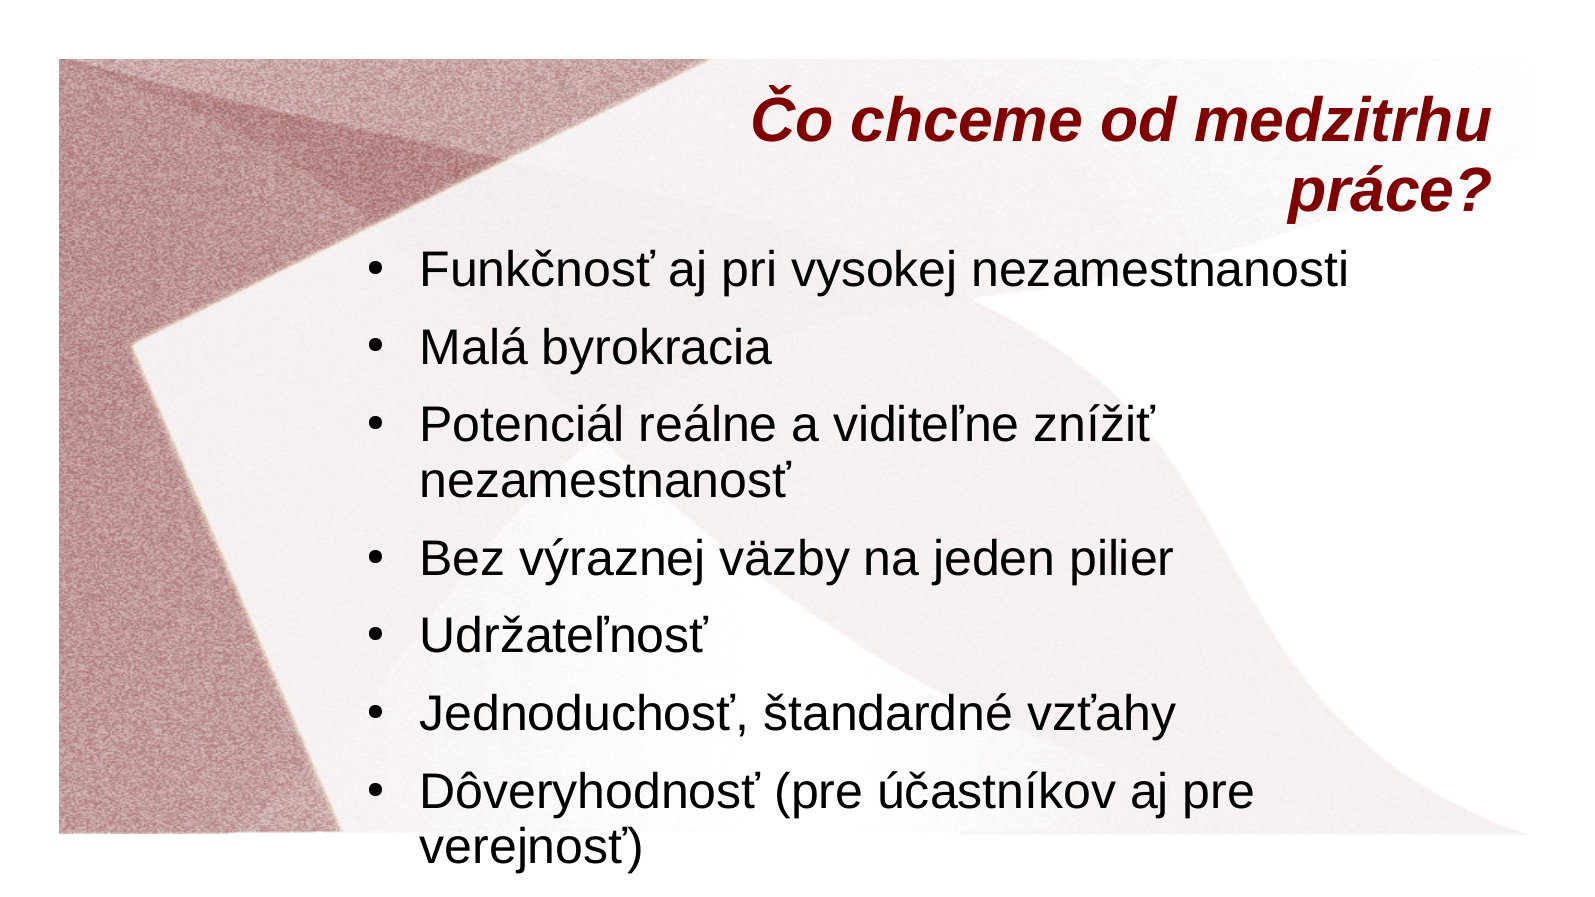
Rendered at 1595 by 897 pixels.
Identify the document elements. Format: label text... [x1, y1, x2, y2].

list Funkčnosť aj pri vysokej nezamestnanosti Malá byrokracia Potenciál reálne a viditeľne znížiť nezamestnanosť Bez výraznej väzby na jeden pilier Udržateľnosť Jednoduchosť, štandardné vzťahy Dôveryhodnosť (pre účastníkov aj pre verejnosť) [349, 241, 1488, 875]
picture [59, 59, 1536, 838]
title Čo chceme od medzitrhu práce? [591, 85, 1494, 225]
